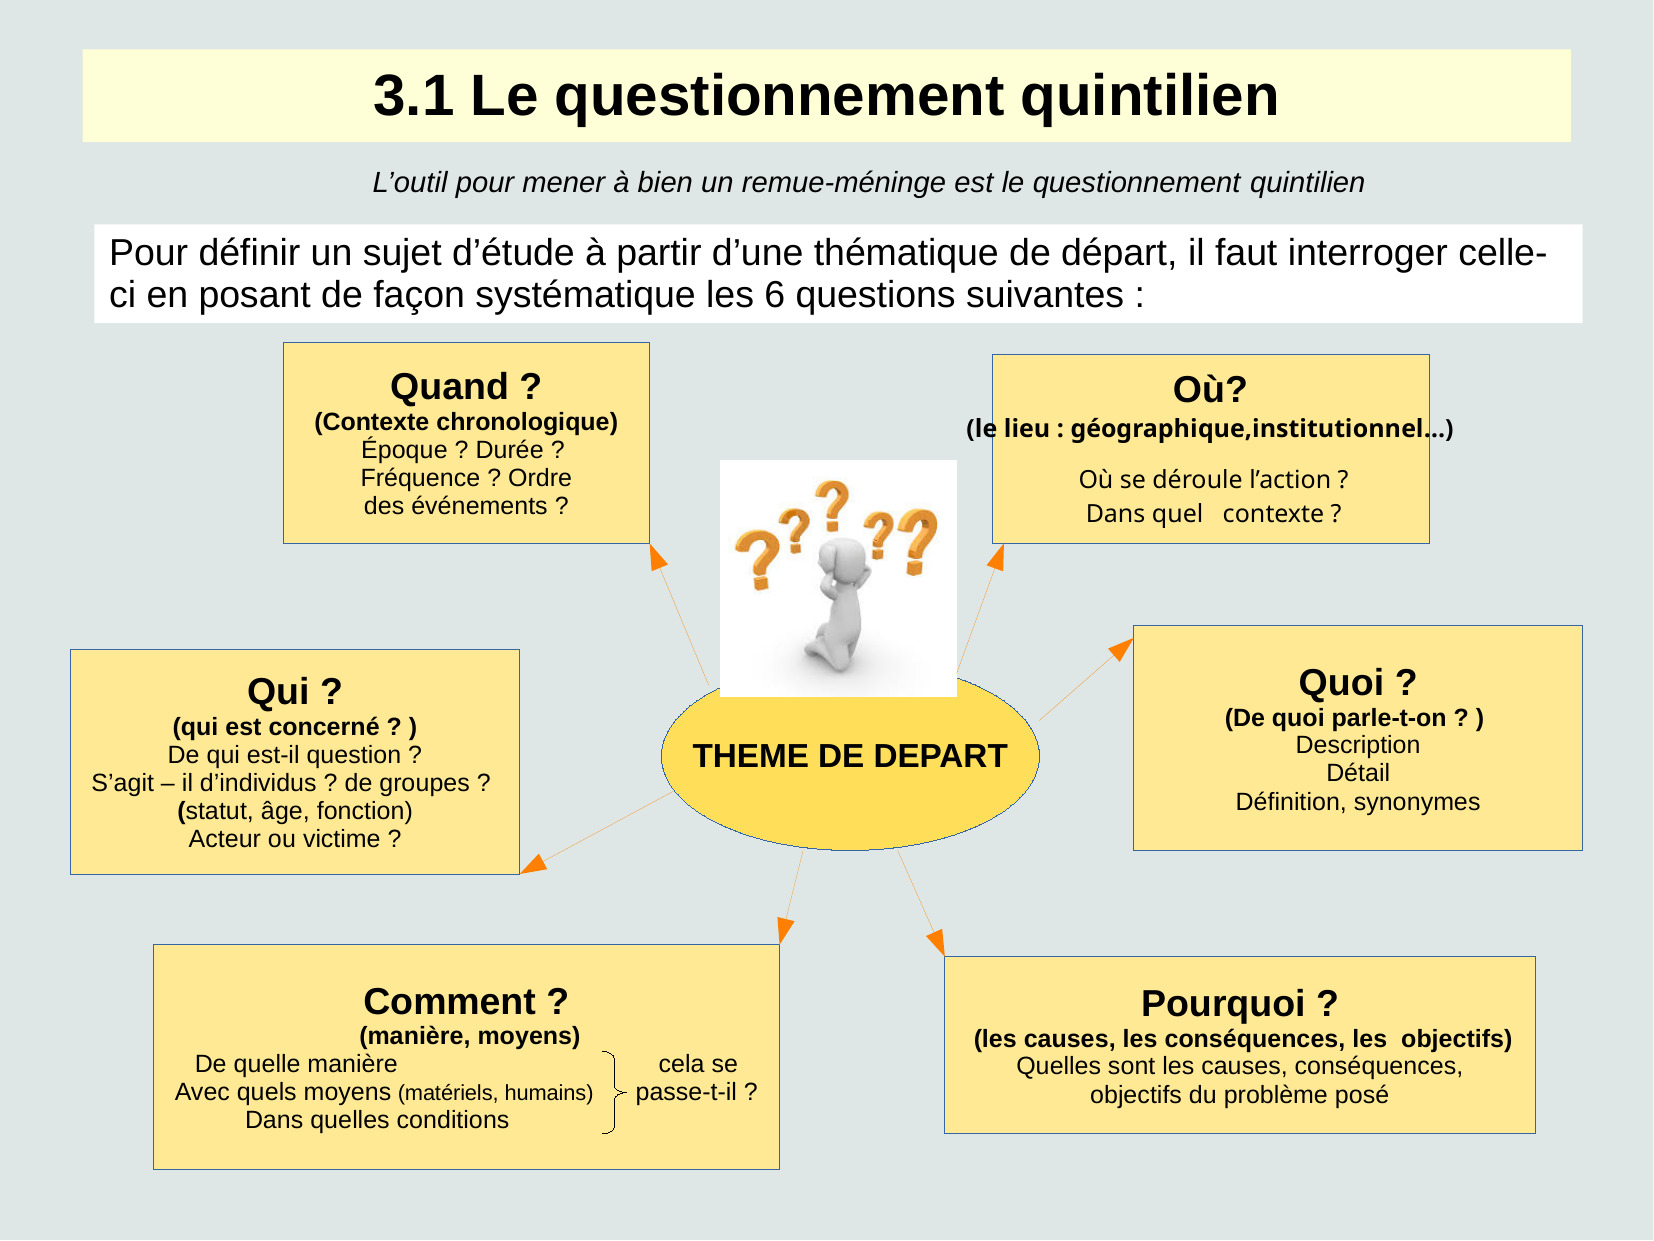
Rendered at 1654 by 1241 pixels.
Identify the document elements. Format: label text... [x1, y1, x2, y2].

title 3.1 Le questionnement quintilien [82, 49, 1571, 142]
text_box Quand ? (Contexte chronologique) Époque ? Durée ? Fréquence ? Ordre des événements ? [283, 342, 650, 544]
text_box THEME DE DEPART [661, 677, 1040, 851]
text_box Qui ? (qui est concerné ? ) De qui est-il question ? S’agit – il d’individus ? de groupes ? (statut, âge, fonction) Acteur ou victime ? [70, 649, 520, 875]
picture [720, 460, 957, 697]
text_box L’outil pour mener à bien un remue-méninge est le questionnement quintilien [357, 159, 1457, 219]
text_box Pour définir un sujet d’étude à partir d’une thématique de départ, il faut interroger celle-ci en posant de façon systématique les 6 questions suivantes : [94, 224, 1583, 324]
text_box Où? (le lieu : géographique,institutionnel…) Où se déroule l’action ? Dans quel contexte ? [992, 354, 1430, 544]
text_box Comment ? (manière, moyens) De quelle manière cela se Avec quels moyens (matériels, humains) passe-t-il ? Dans quelles conditions [153, 944, 780, 1170]
text_box Pourquoi ? (les causes, les conséquences, les objectifs) Quelles sont les causes, conséquences, objectifs du problème posé [944, 956, 1536, 1134]
text_box Quoi ? (De quoi parle-t-on ? ) Description Détail Définition, synonymes [1133, 625, 1583, 851]
